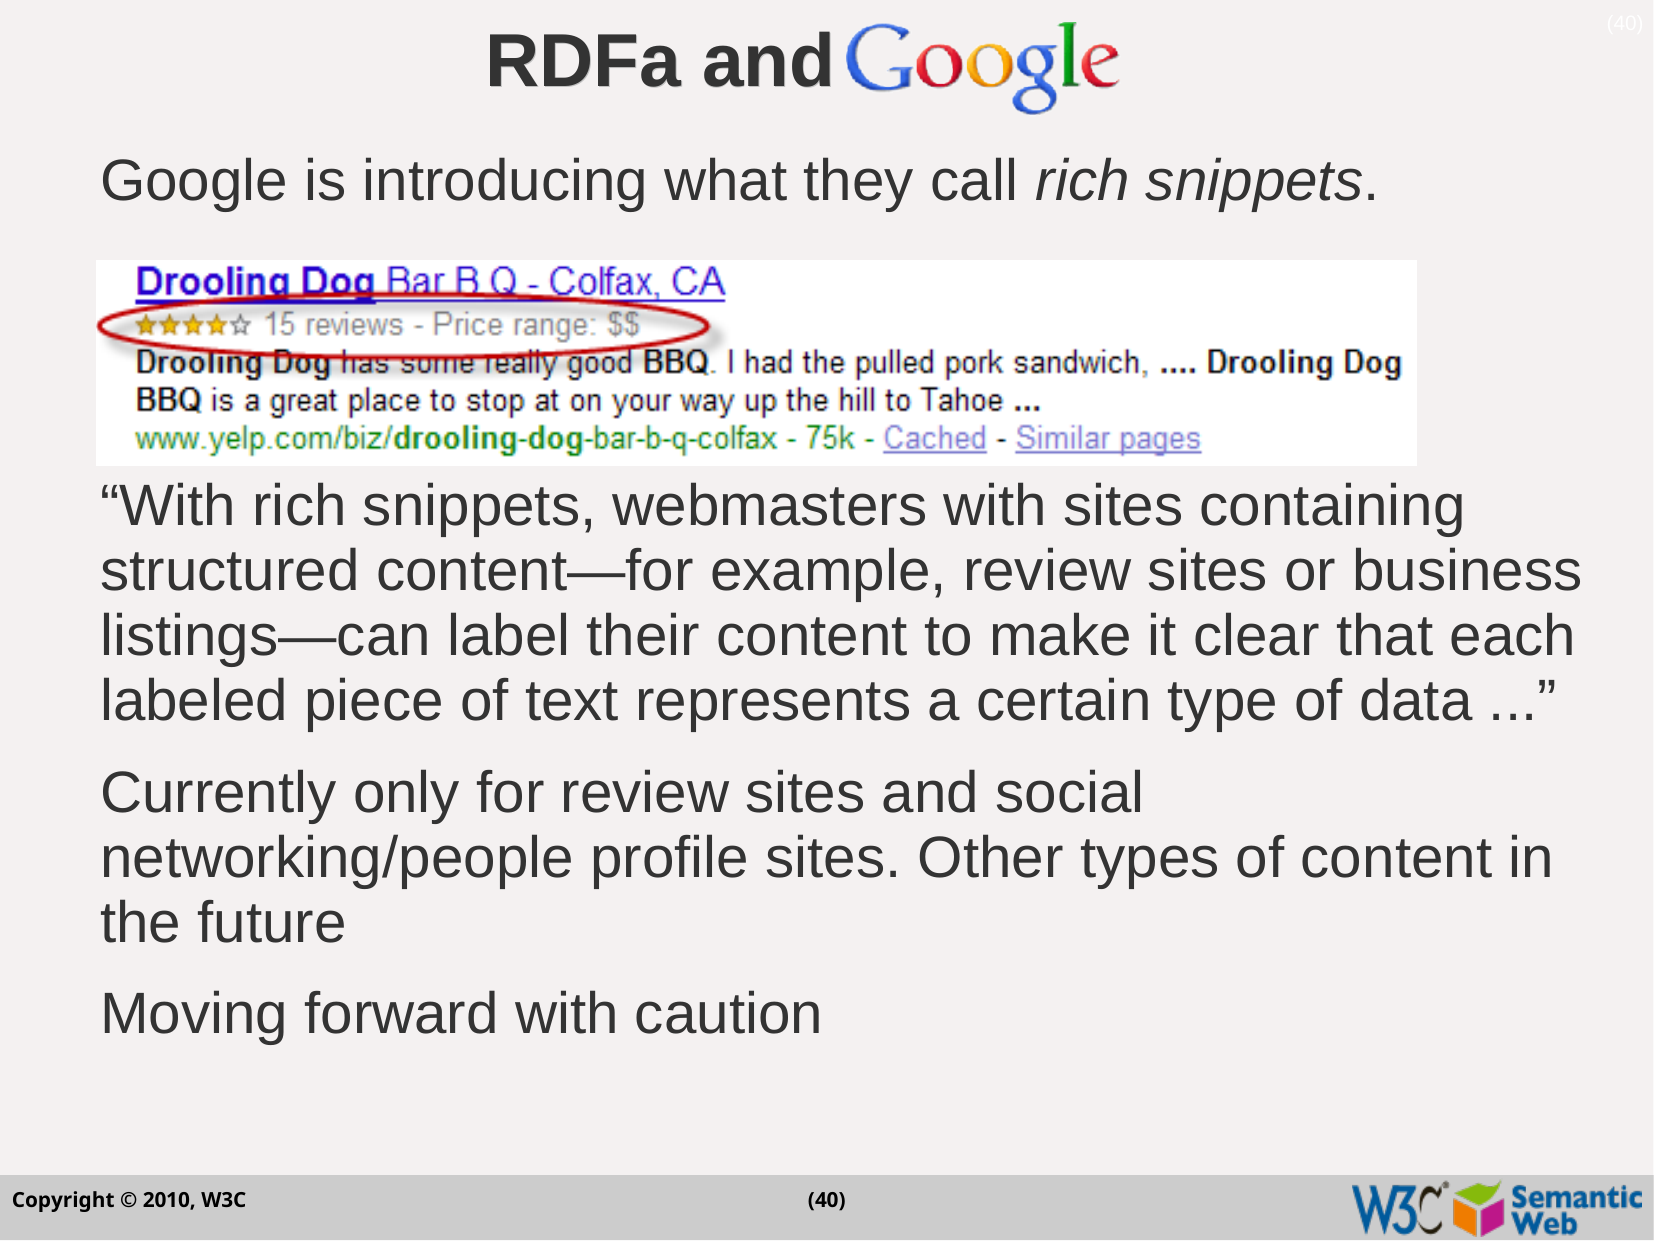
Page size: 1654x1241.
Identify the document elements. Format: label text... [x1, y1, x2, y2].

list Google is introducing what they call rich snippets. “With rich snippets, webmasters with sites containing structured content—for example, review sites or business listings—can label their content to make it clear that each labeled piece of text represents a certain type of data ...” Currently only for review sites and social networking/people profile sites. Other types of content in the future Moving forward with caution [29, 147, 1624, 1134]
picture [846, 22, 1124, 118]
title RDFa and [0, 0, 1654, 119]
picture [1352, 1178, 1642, 1237]
picture [96, 260, 1417, 466]
